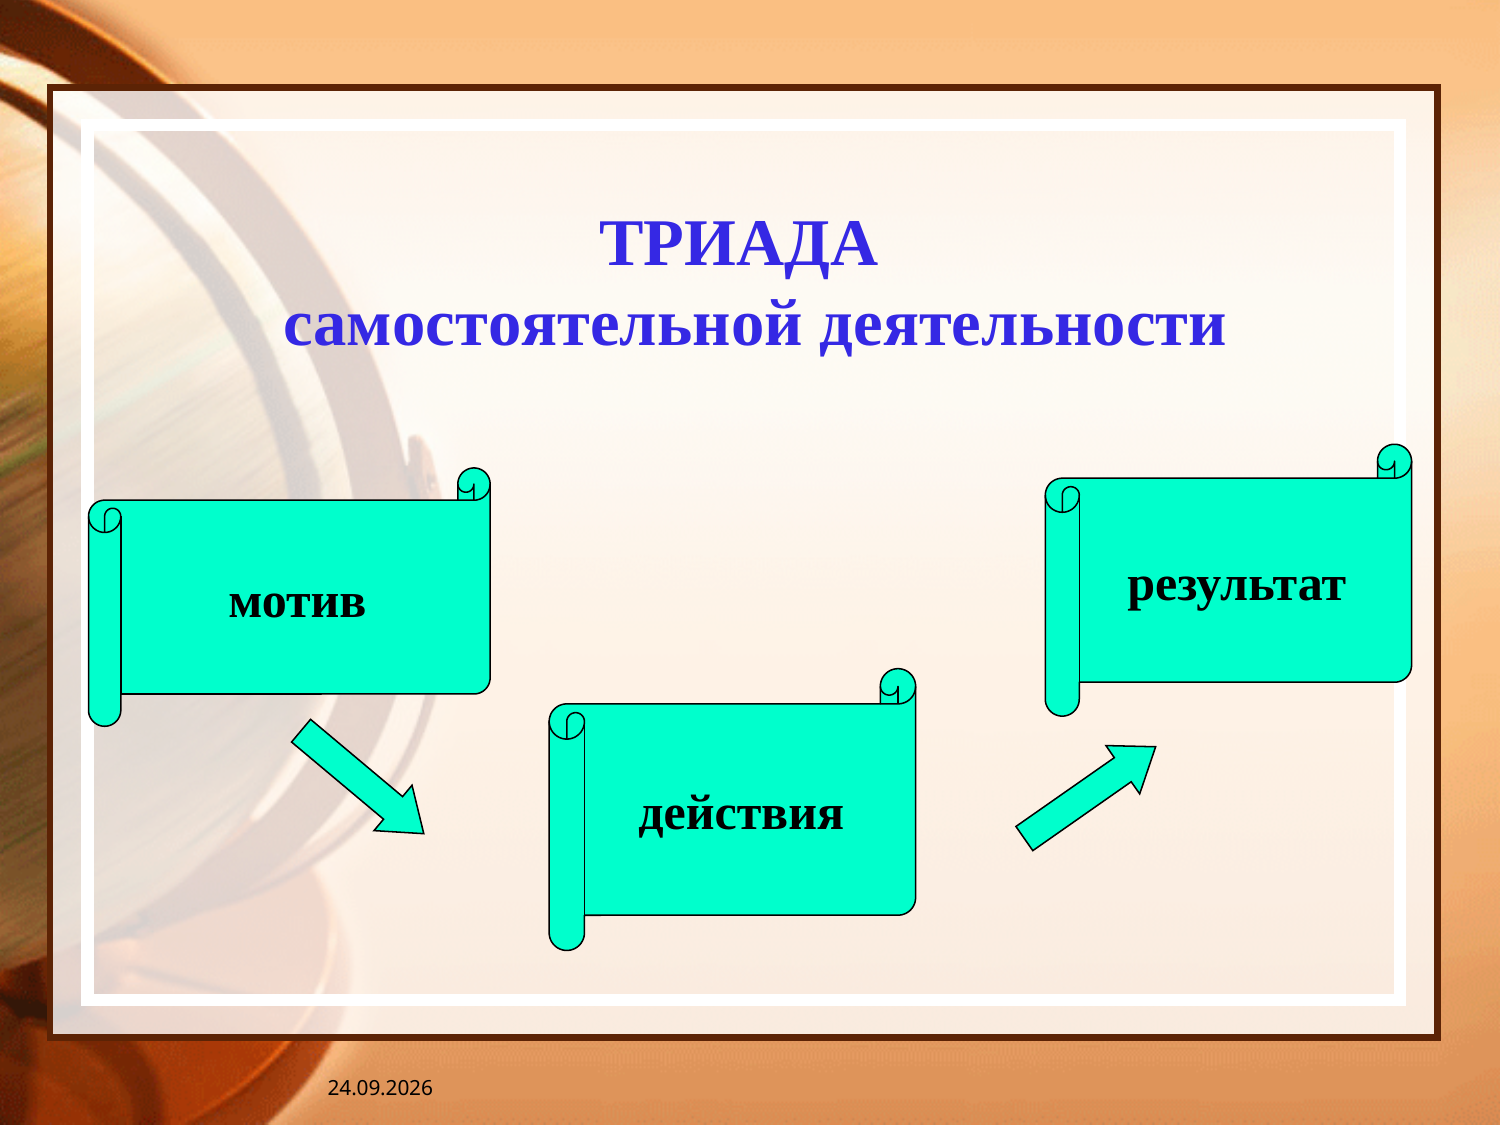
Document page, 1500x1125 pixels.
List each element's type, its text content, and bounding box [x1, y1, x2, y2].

text_box результат [1045, 444, 1412, 717]
title ТРИАДА самостоятельной деятельности [105, 125, 1407, 433]
text_box мотив [88, 467, 491, 727]
text_box [312, 1052, 574, 1125]
text_box действия [549, 668, 916, 951]
